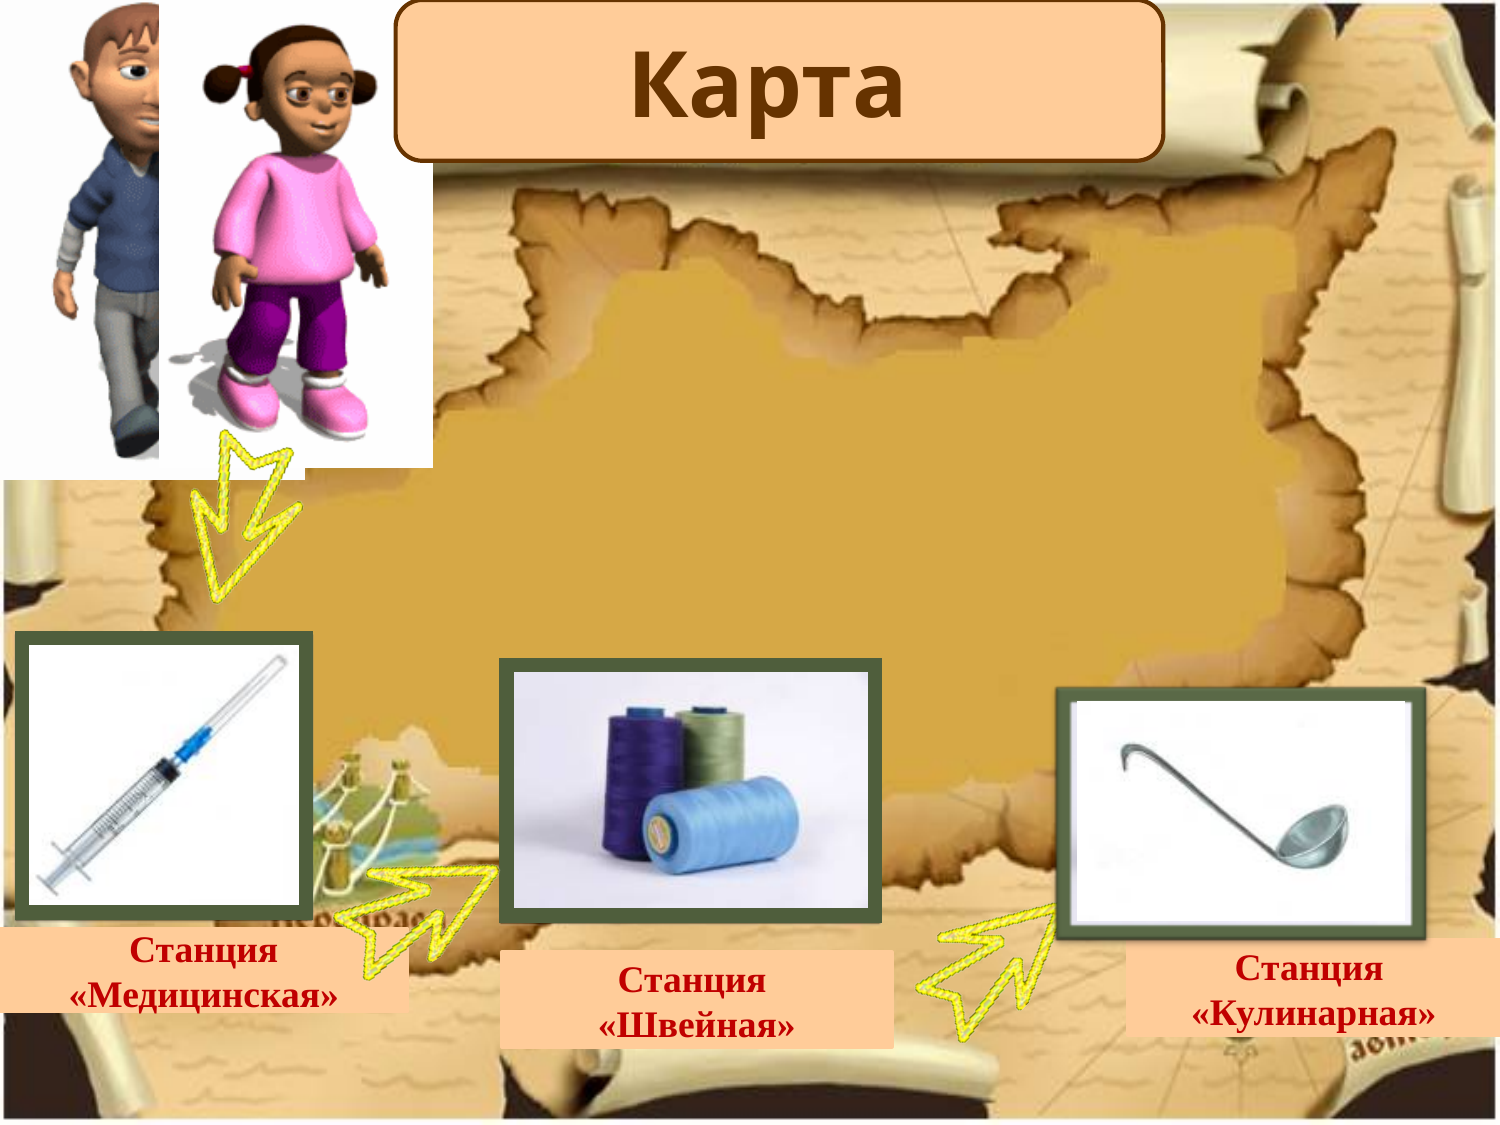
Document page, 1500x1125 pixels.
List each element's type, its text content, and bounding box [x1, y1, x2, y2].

text_box Станция «Медицинская» [0, 928, 408, 1012]
text_box Карта [395, 0, 1164, 161]
picture [0, 0, 1500, 1125]
text_box Станция «Кулинарная» [1127, 940, 1500, 1035]
text_box Станция «Швейная» [501, 952, 892, 1047]
